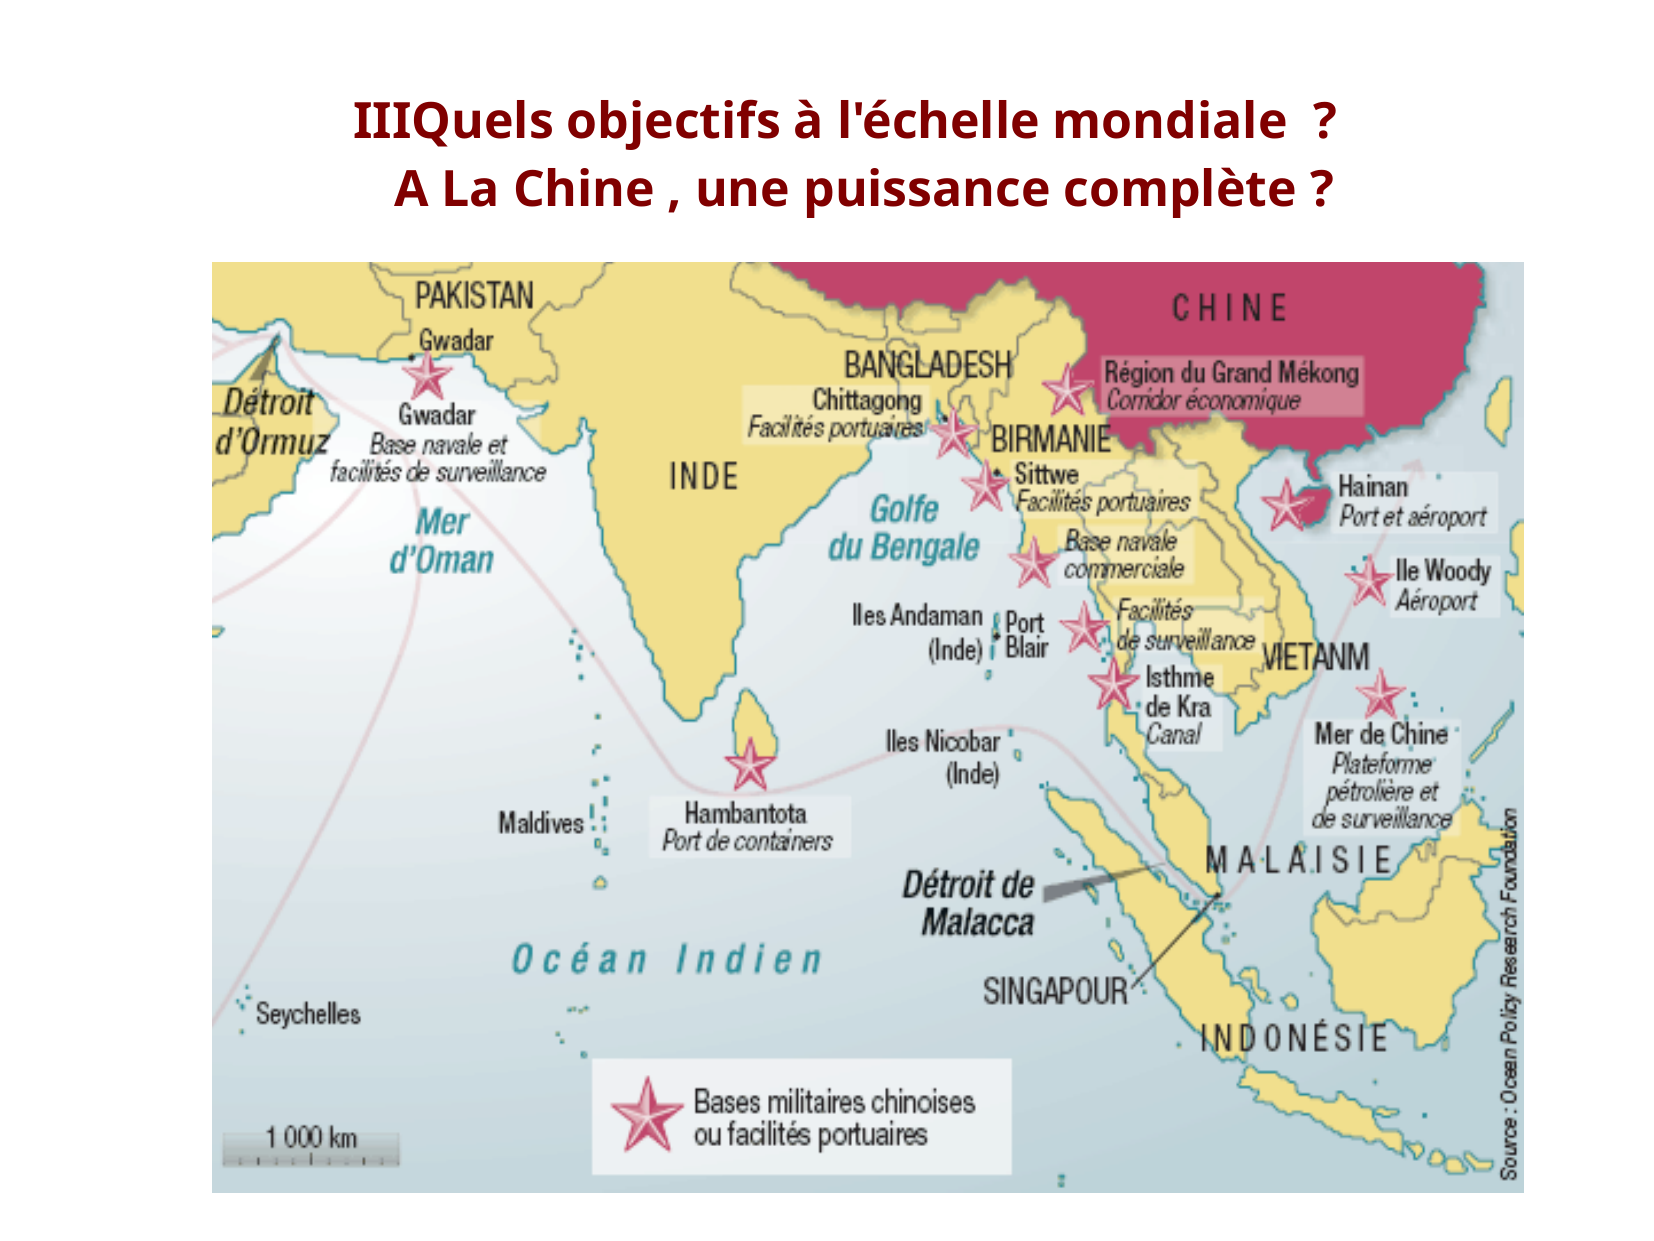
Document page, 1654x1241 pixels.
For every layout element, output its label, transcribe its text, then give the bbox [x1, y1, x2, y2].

picture [212, 262, 1524, 1193]
title IIIQuels objectifs à l'échelle mondiale ? A La Chine , une puissance complète ? [82, 49, 1571, 257]
